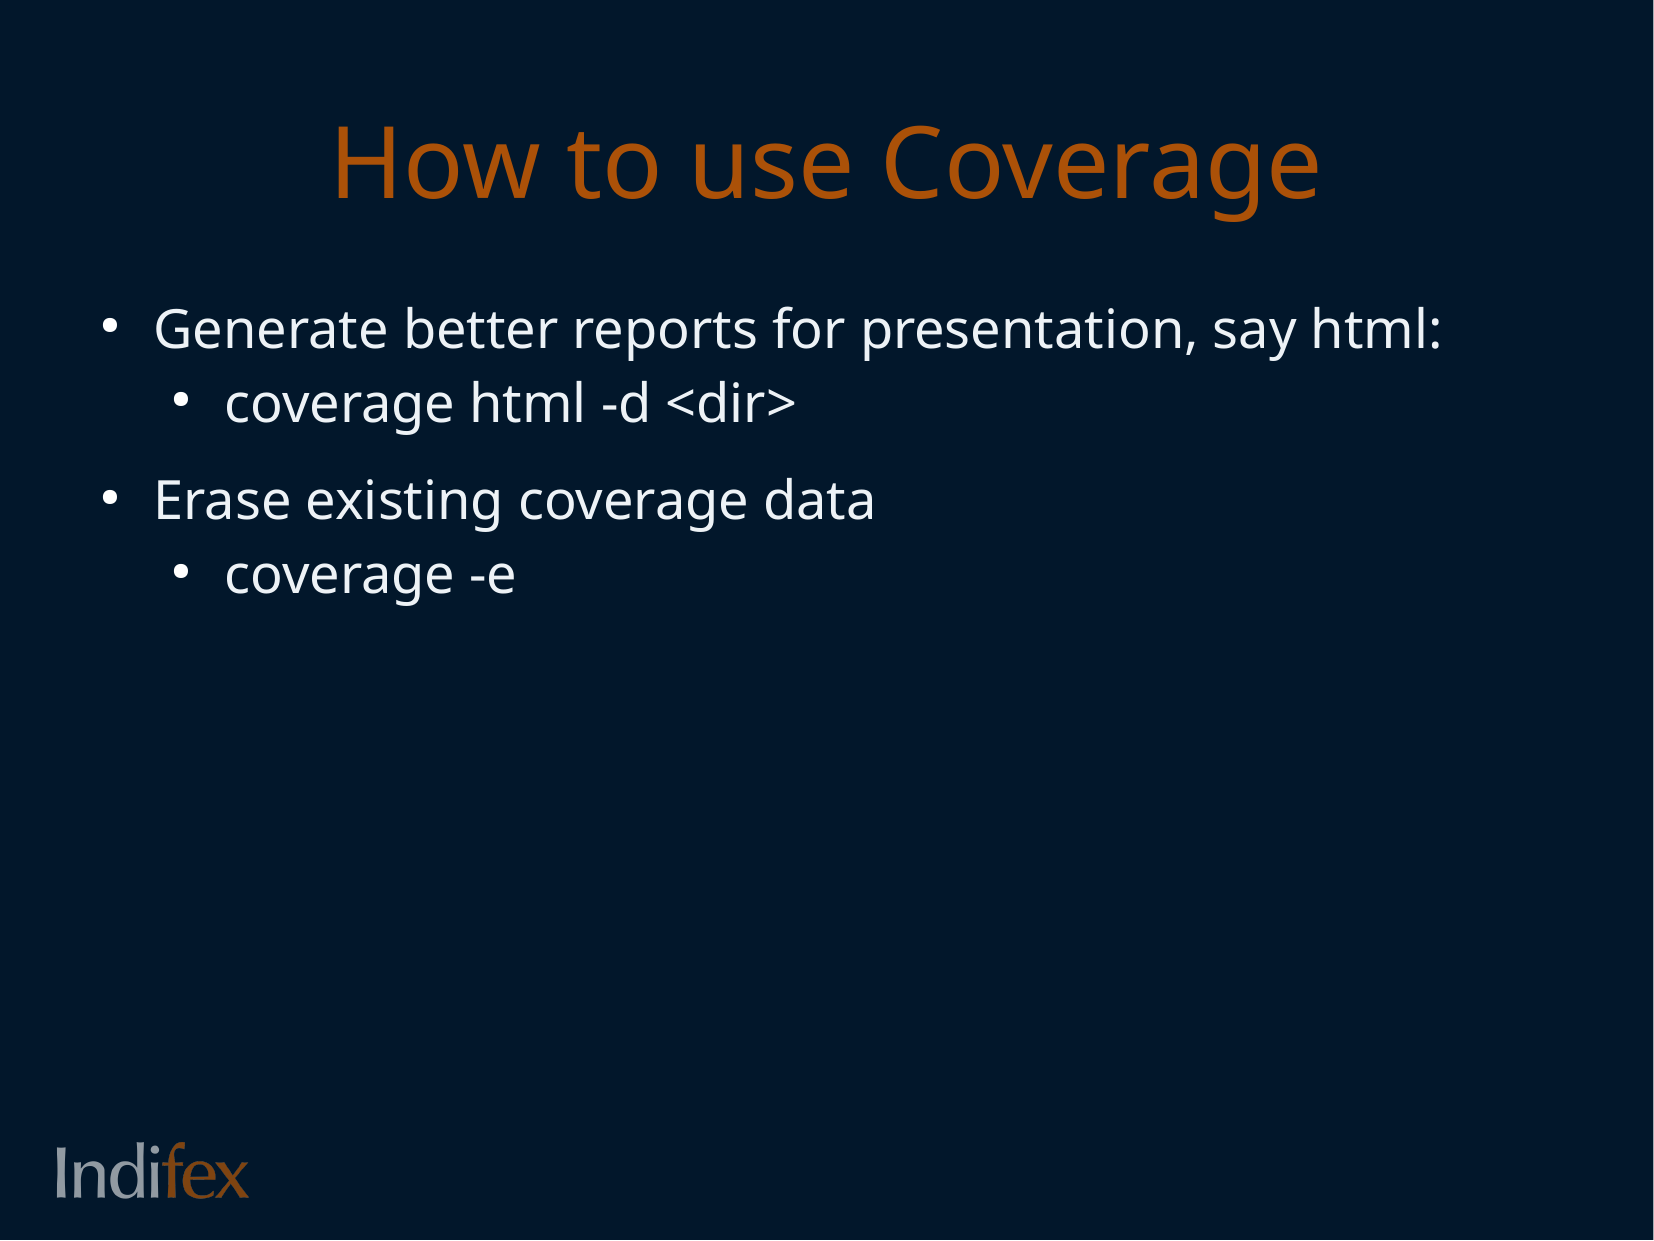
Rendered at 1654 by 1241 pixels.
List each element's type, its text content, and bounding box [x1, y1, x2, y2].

list Generate better reports for presentation, say html: coverage html -d <dir> Erase existing coverage data coverage -e [82, 290, 1571, 1109]
title How to use Coverage [82, 49, 1571, 257]
picture [56, 1142, 249, 1241]
